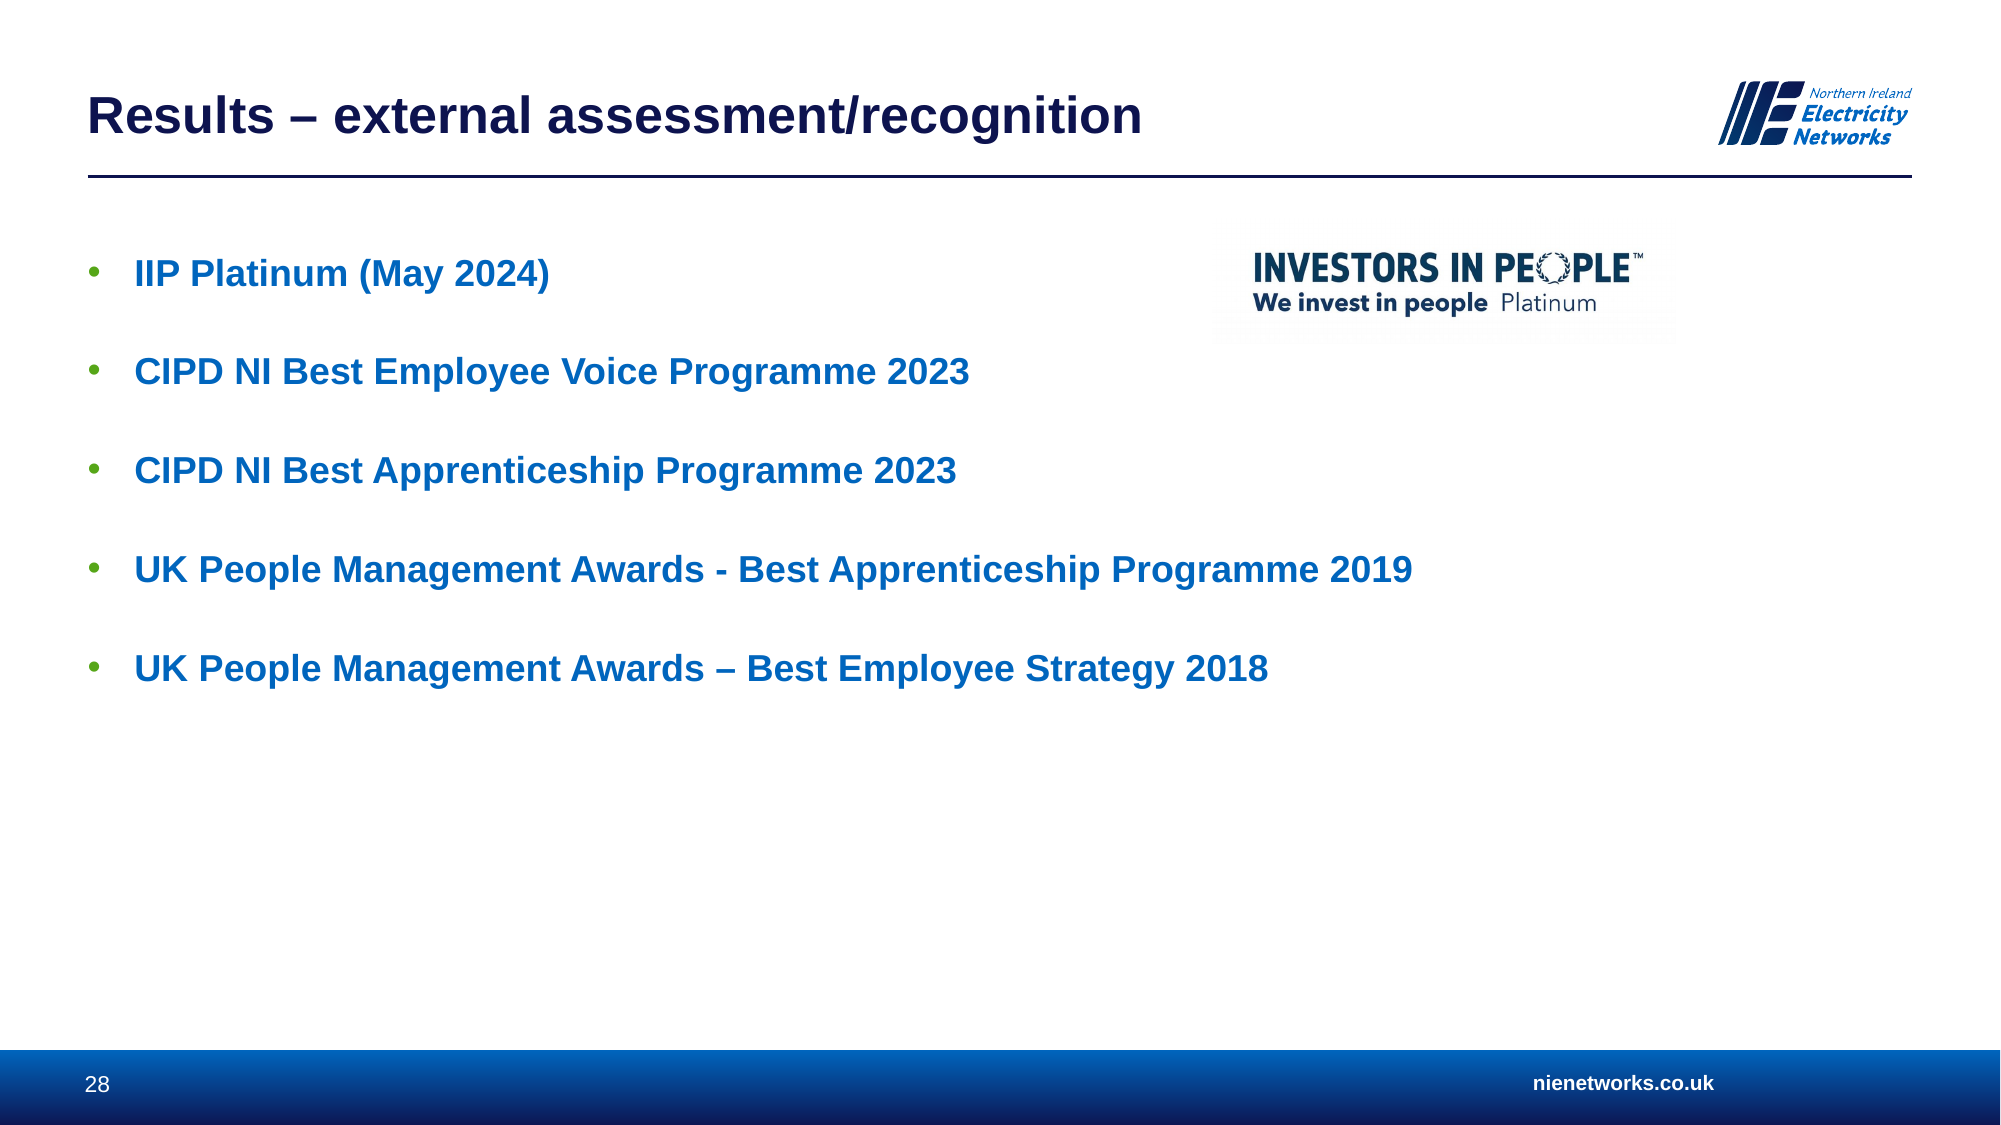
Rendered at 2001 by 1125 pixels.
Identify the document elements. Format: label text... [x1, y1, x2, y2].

text_box [84, 1062, 169, 1105]
picture [1212, 218, 1676, 344]
list IIP Platinum (May 2024) CIPD NI Best Employee Voice Programme 2023 CIPD NI Best Apprenticeship Programme 2023 UK People Management Awards - Best Apprenticeship Programme 2019 UK People Management Awards – Best Employee Strategy 2018 [87, 218, 1445, 990]
title Results – external assessment/recognition [87, 36, 1413, 154]
